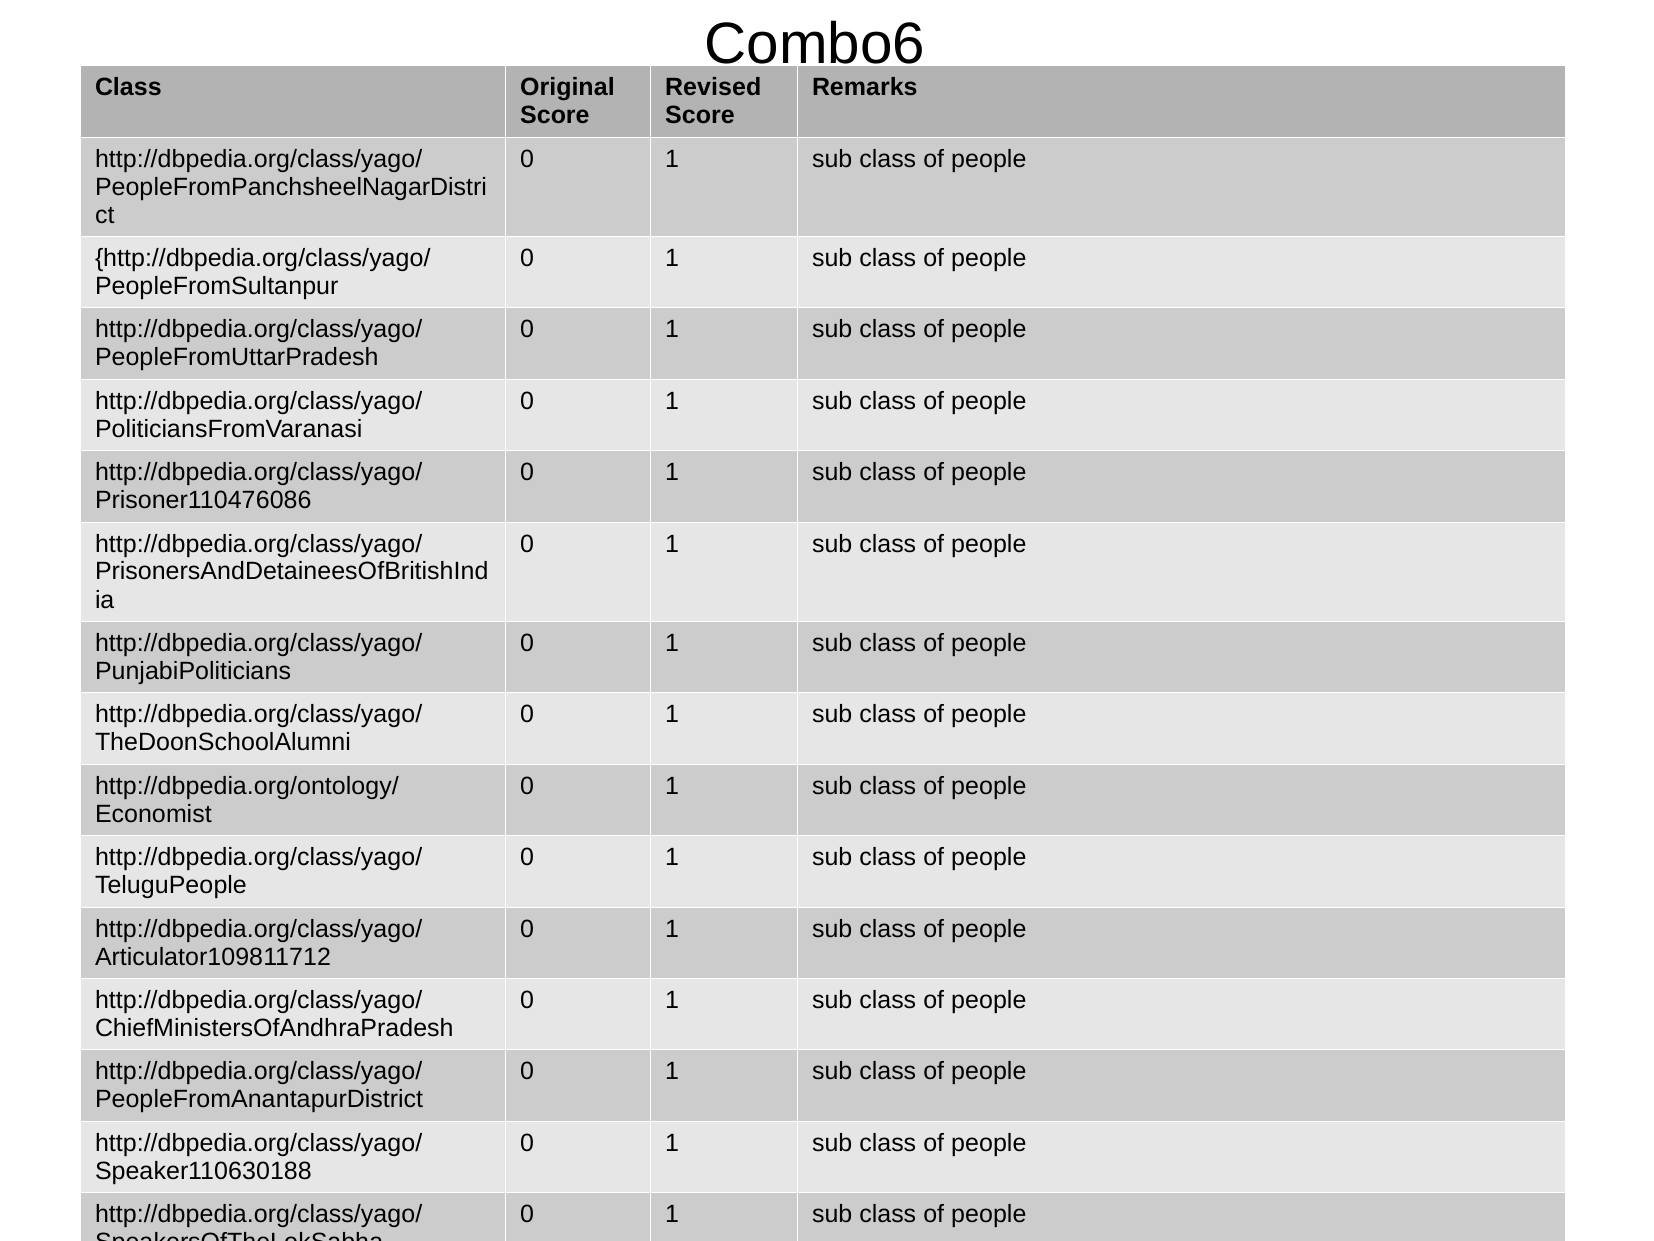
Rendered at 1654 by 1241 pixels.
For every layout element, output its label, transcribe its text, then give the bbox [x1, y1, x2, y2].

table_cell 0 [506, 836, 650, 907]
table_cell 0 [506, 451, 650, 522]
table_cell 0 [506, 693, 650, 764]
table_cell sub class of people [798, 380, 1565, 450]
table_cell sub class of people [798, 908, 1565, 978]
table_cell sub class of people [798, 1122, 1565, 1192]
table_cell http://dbpedia.org/class/yago/Prisoner110476086 [81, 451, 505, 522]
table_cell http://dbpedia.org/class/yago/PrisonersAndDetaineesOfBritishIndia [81, 523, 505, 621]
table_cell sub class of people [798, 765, 1565, 835]
table_header Class [81, 76, 505, 137]
table_cell 1 [651, 380, 797, 450]
table_cell 0 [506, 979, 650, 1049]
table_cell 1 [651, 451, 797, 522]
table_cell http://dbpedia.org/ontology/Economist [81, 765, 505, 835]
table_cell sub class of people [798, 1050, 1565, 1121]
table_cell 1 [651, 138, 797, 236]
table_cell sub class of people [798, 693, 1565, 764]
table_cell sub class of people [798, 308, 1565, 379]
table_cell 0 [506, 138, 650, 236]
table_cell http://dbpedia.org/class/yago/PoliticiansFromVaranasi [81, 380, 505, 450]
table_cell sub class of people [798, 1193, 1565, 1241]
table_cell http://dbpedia.org/class/yago/PeopleFromAnantapurDistrict [81, 1050, 505, 1121]
table_cell sub class of people [798, 622, 1565, 692]
table_cell 1 [651, 1193, 797, 1241]
table_header Revised Score [651, 76, 797, 137]
table_cell 0 [506, 1050, 650, 1121]
table_cell 1 [651, 836, 797, 907]
table_cell 1 [651, 308, 797, 379]
table_cell 0 [506, 765, 650, 835]
table_cell http://dbpedia.org/class/yago/PeopleFromUttarPradesh [81, 308, 505, 379]
table_cell 1 [651, 693, 797, 764]
table_cell http://dbpedia.org/class/yago/TeluguPeople [81, 836, 505, 907]
table_cell sub class of people [798, 523, 1565, 621]
table_cell http://dbpedia.org/class/yago/TheDoonSchoolAlumni [81, 693, 505, 764]
table_cell http://dbpedia.org/class/yago/SpeakersOfTheLokSabha [81, 1193, 505, 1241]
table_cell 1 [651, 523, 797, 621]
table_cell 1 [651, 1050, 797, 1121]
table_cell sub class of people [798, 237, 1565, 307]
table_cell 1 [651, 908, 797, 978]
table_cell 0 [506, 308, 650, 379]
table_cell 0 [506, 1193, 650, 1241]
table_cell 0 [506, 908, 650, 978]
table_cell sub class of people [798, 979, 1565, 1049]
table_cell 1 [651, 1122, 797, 1192]
table_cell http://dbpedia.org/class/yago/Speaker110630188 [81, 1122, 505, 1192]
table_cell http://dbpedia.org/class/yago/PunjabiPoliticians [81, 622, 505, 692]
table_cell 0 [506, 622, 650, 692]
table_cell sub class of people [798, 451, 1565, 522]
table_cell 0 [506, 523, 650, 621]
table_cell 0 [506, 380, 650, 450]
title Combo6 [70, 10, 1560, 76]
table_cell 0 [506, 237, 650, 307]
table_cell 0 [506, 1122, 650, 1192]
table_cell http://dbpedia.org/class/yago/Articulator109811712 [81, 908, 505, 978]
table_cell 1 [651, 765, 797, 835]
table_cell 1 [651, 622, 797, 692]
table_cell sub class of people [798, 138, 1565, 236]
table_cell 1 [651, 237, 797, 307]
table_cell http://dbpedia.org/class/yago/PeopleFromPanchsheelNagarDistrict [81, 138, 505, 236]
table_cell http://dbpedia.org/class/yago/ChiefMinistersOfAndhraPradesh [81, 979, 505, 1049]
table_cell 1 [651, 979, 797, 1049]
table_cell sub class of people [798, 836, 1565, 907]
table_header Remarks [798, 66, 1565, 137]
table_header Original Score [506, 76, 650, 137]
table_cell {http://dbpedia.org/class/yago/PeopleFromSultanpur [81, 237, 505, 307]
